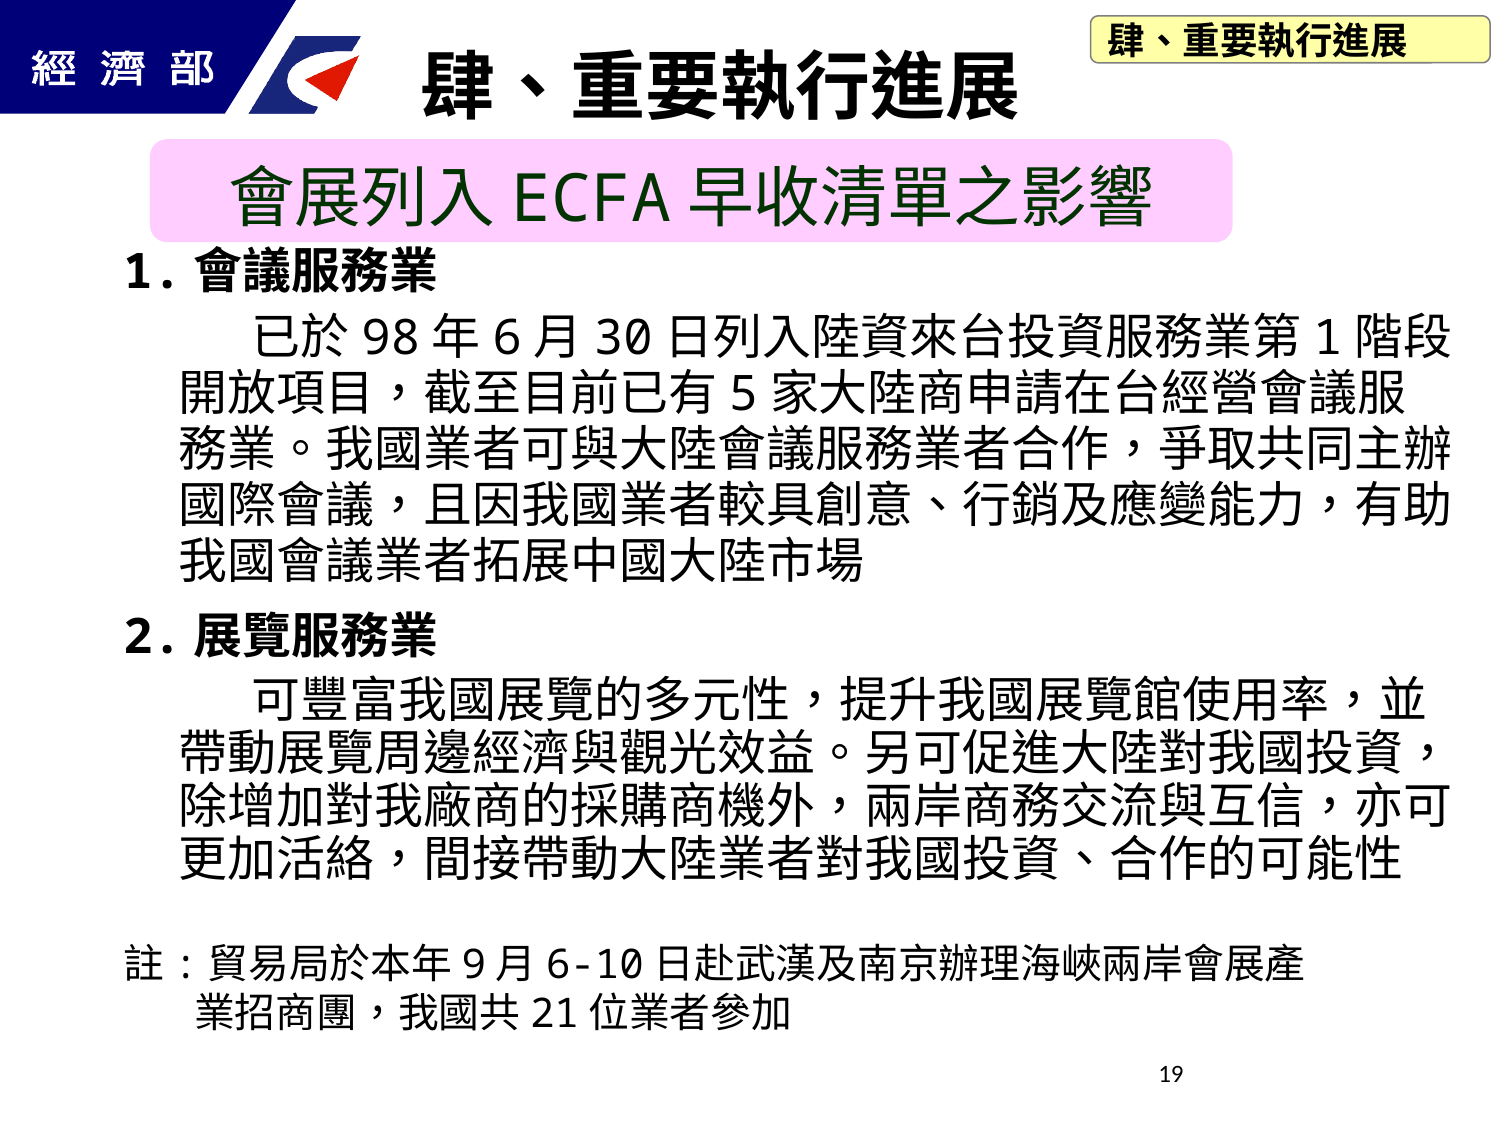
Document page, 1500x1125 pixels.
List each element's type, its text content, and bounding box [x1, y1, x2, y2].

text_box 肆、重要執行進展 [1090, 15, 1491, 63]
list 1.會議服務業 已於98年6月30日列入陸資來台投資服務業第1階段開放項目，截至目前已有5家大陸商申請在台經營會議服務業。我國業者可與大陸會議服務業者合作，爭取共同主辦國際會議，且因我國業者較具創意、行銷及應變能力，有助我國會議業者拓展中國大陸市場 2.展覽服務業 可豐富我國展覽的多元性，提升我國展覽館使用率，並帶動展覽周邊經濟與觀光效益。另可促進大陸對我國投資，除增加對我廠商的採購商機外，兩岸商務交流與互信，亦可更加活絡，間接帶動大陸業者對我國投資、合作的可能性 註:貿易局於本年9月6-10日赴武漢及南京辦理海峽兩岸會展產 業招商團，我國共21位業者參加 [53, 243, 1471, 1059]
title 肆、重要執行進展 [135, 31, 1306, 209]
text_box 會展列入ECFA早收清單之影響 [149, 139, 1233, 243]
